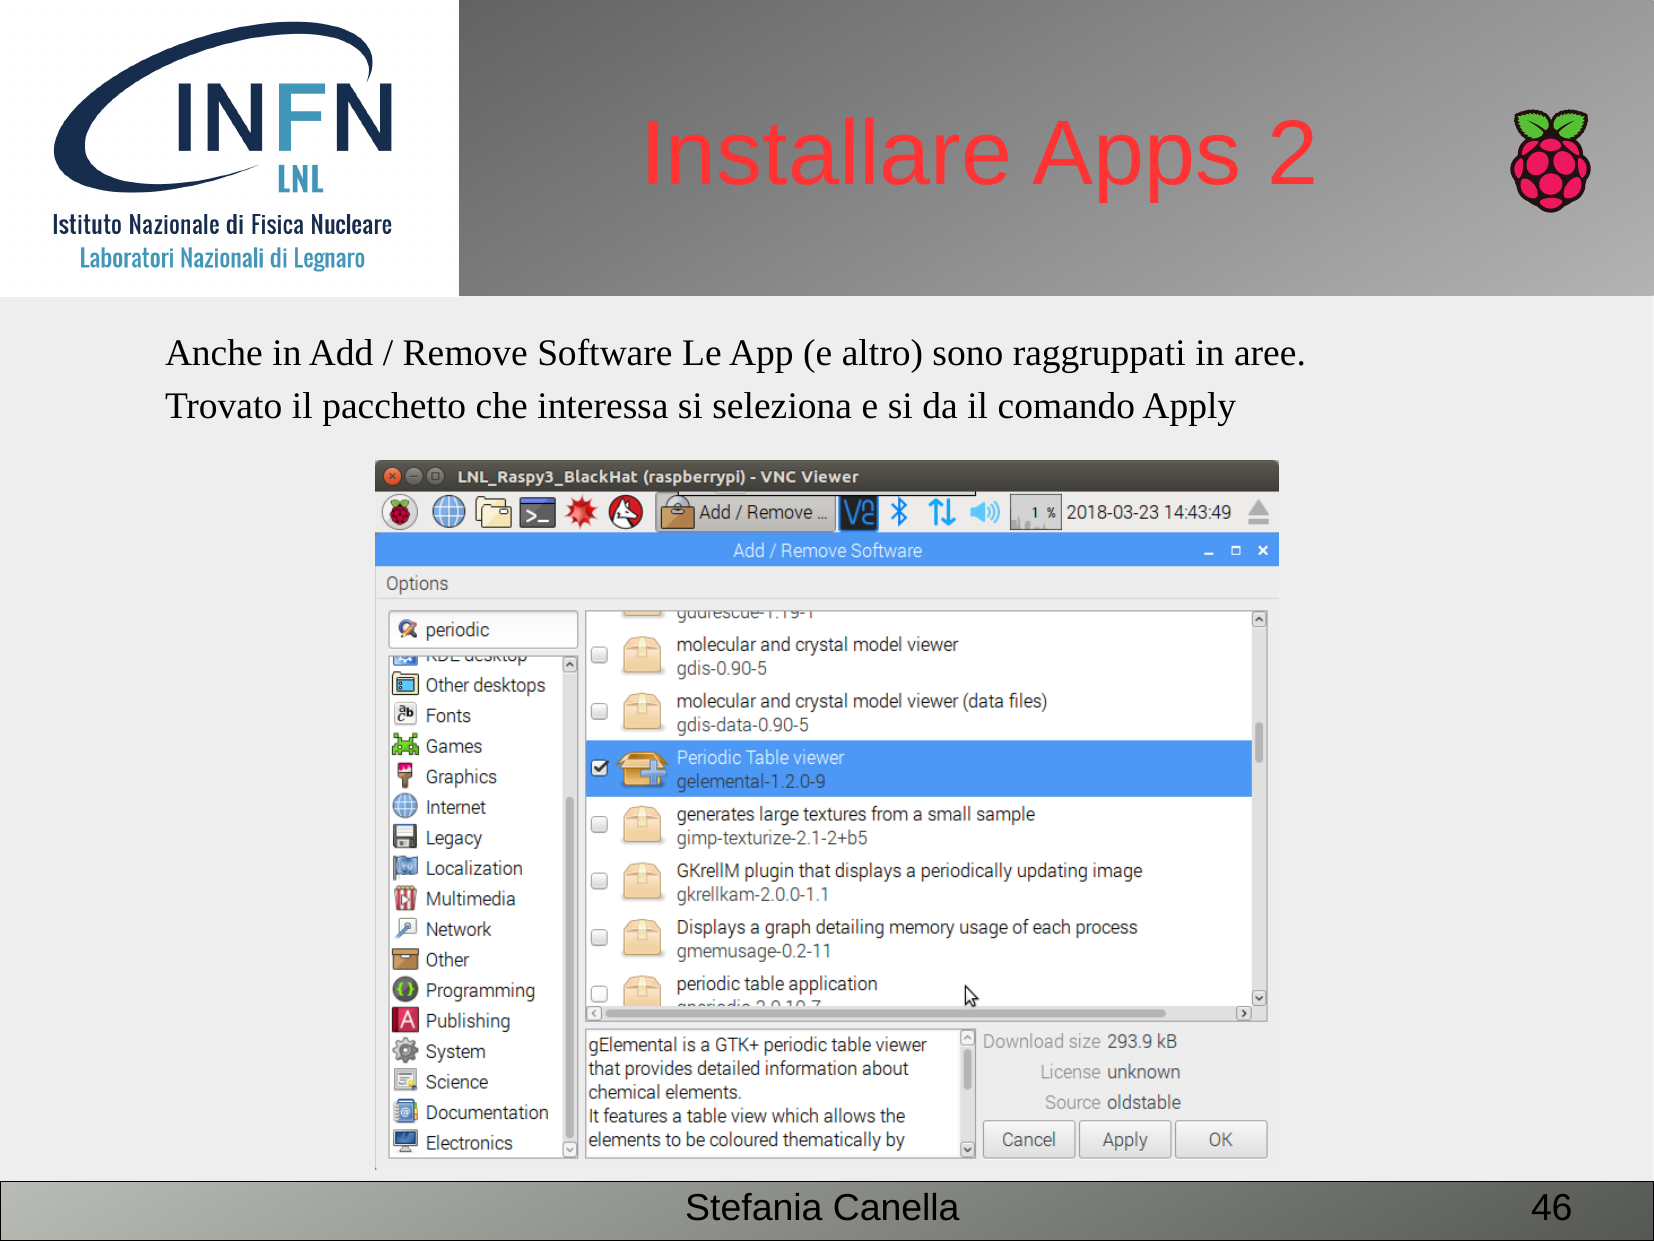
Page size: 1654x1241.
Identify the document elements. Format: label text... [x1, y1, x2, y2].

picture [0, 0, 459, 297]
text_box Stefania Canella [670, 1178, 984, 1241]
text_box [459, 0, 1654, 296]
title Installare Apps 2 [459, 49, 1571, 257]
text_box Anche in Add / Remove Software Le App (e altro) sono raggruppati in aree. Trovato il pacchetto che interessa si seleziona e si da il comando Apply [105, 327, 1548, 431]
text_box [0, 1181, 670, 1241]
picture [375, 460, 1279, 1170]
text_box <number> [1516, 1178, 1654, 1241]
text_box [984, 1181, 1516, 1241]
